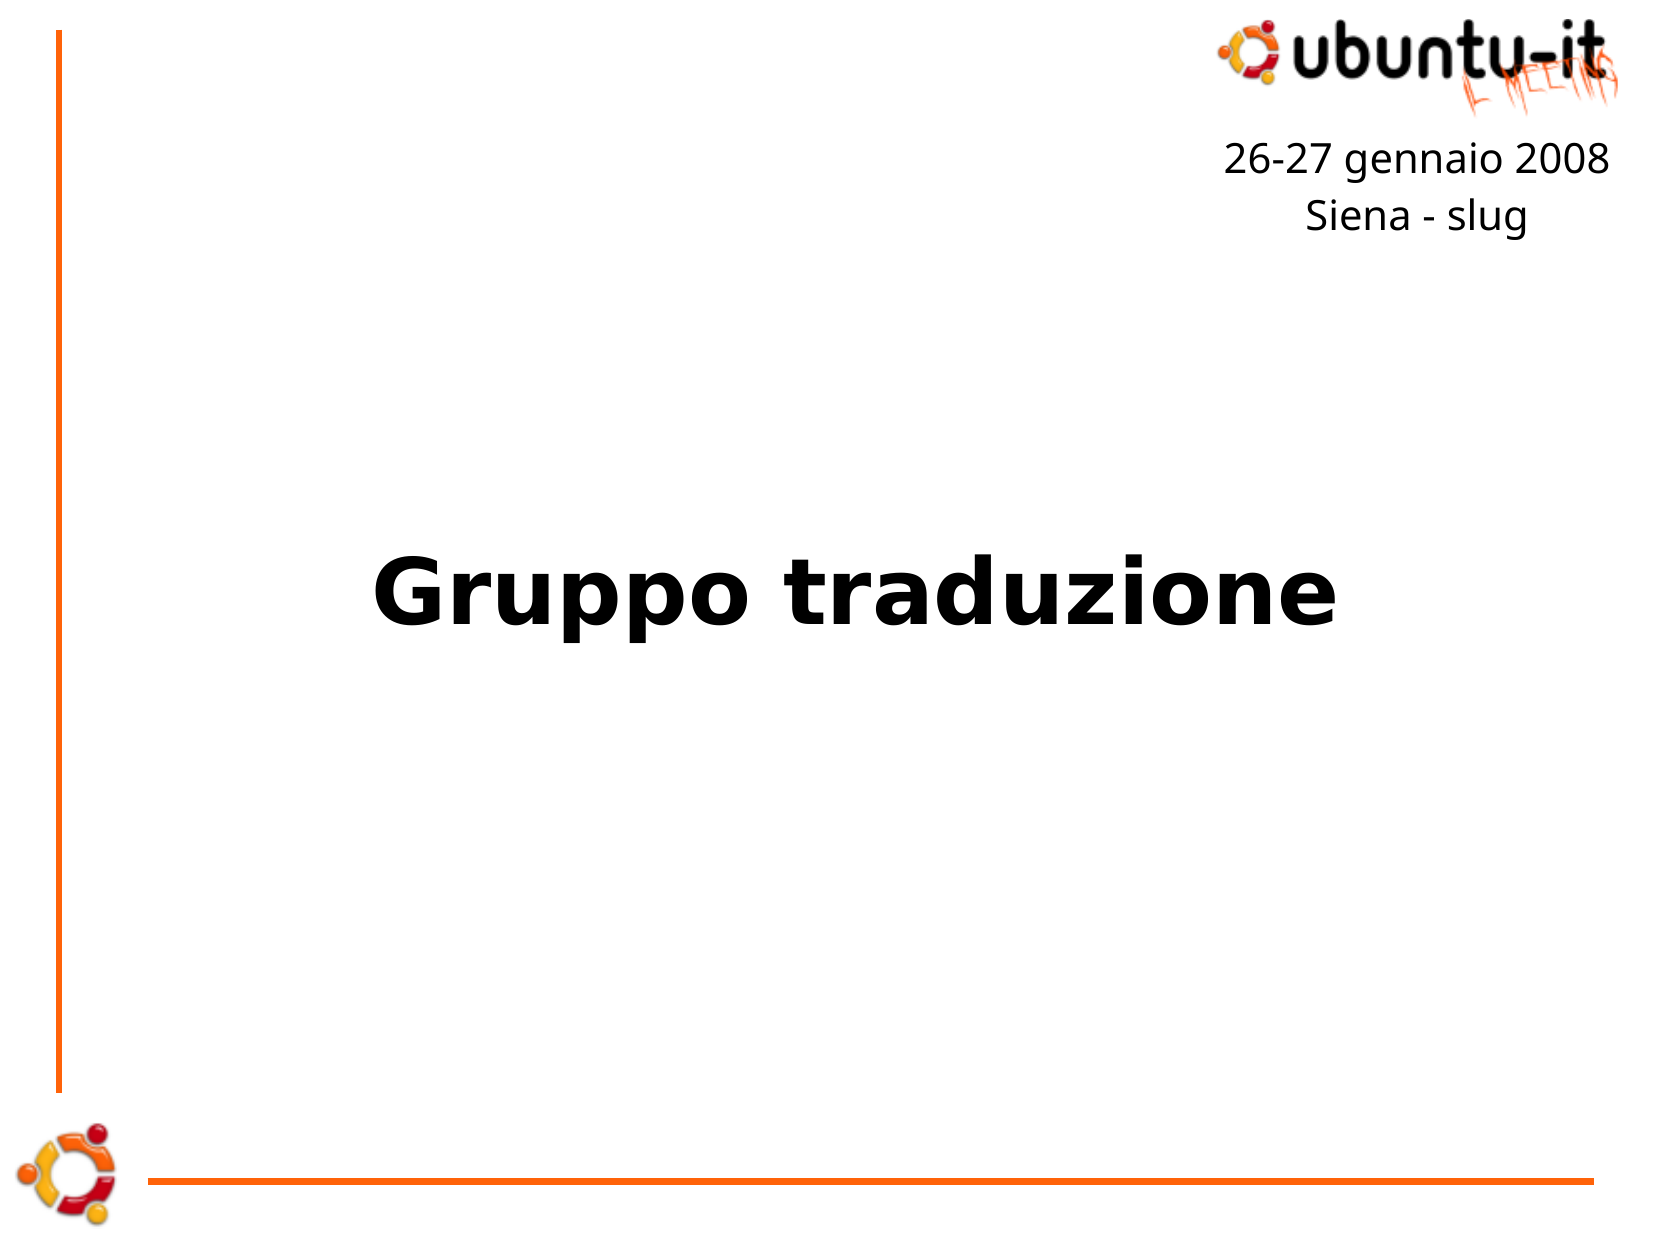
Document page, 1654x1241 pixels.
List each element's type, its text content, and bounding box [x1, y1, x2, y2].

picture [1210, 19, 1628, 119]
picture [14, 1122, 119, 1229]
list Gruppo traduzione [118, 265, 1595, 1152]
